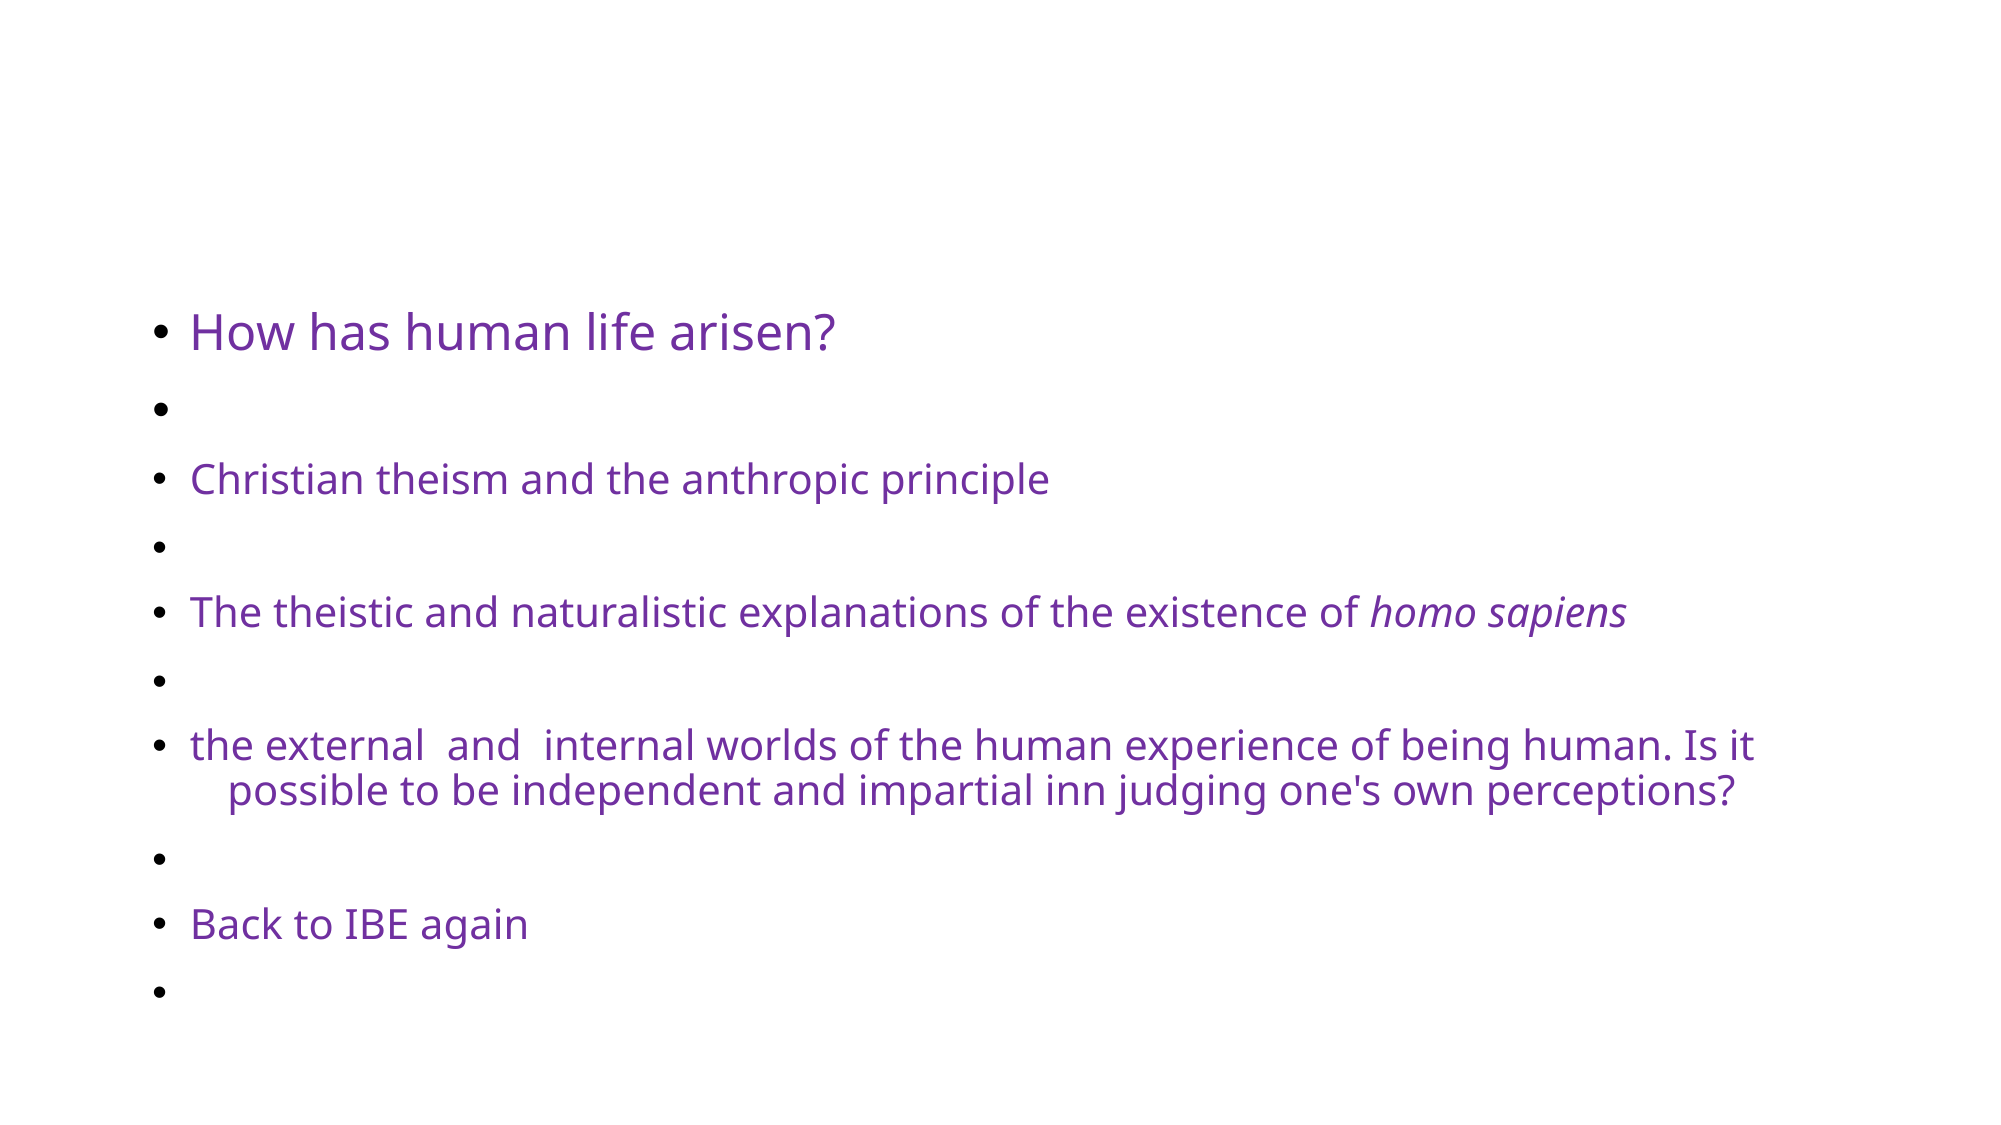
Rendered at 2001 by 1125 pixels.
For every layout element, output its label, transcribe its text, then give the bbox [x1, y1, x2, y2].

list How has human life arisen? Christian theism and the anthropic principle The theistic and naturalistic explanations of the existence of homo sapiens the external and internal worlds of the human experience of being human. Is it possible to be independent and impartial inn judging one's own perceptions? Back to IBE again [137, 299, 1863, 1014]
